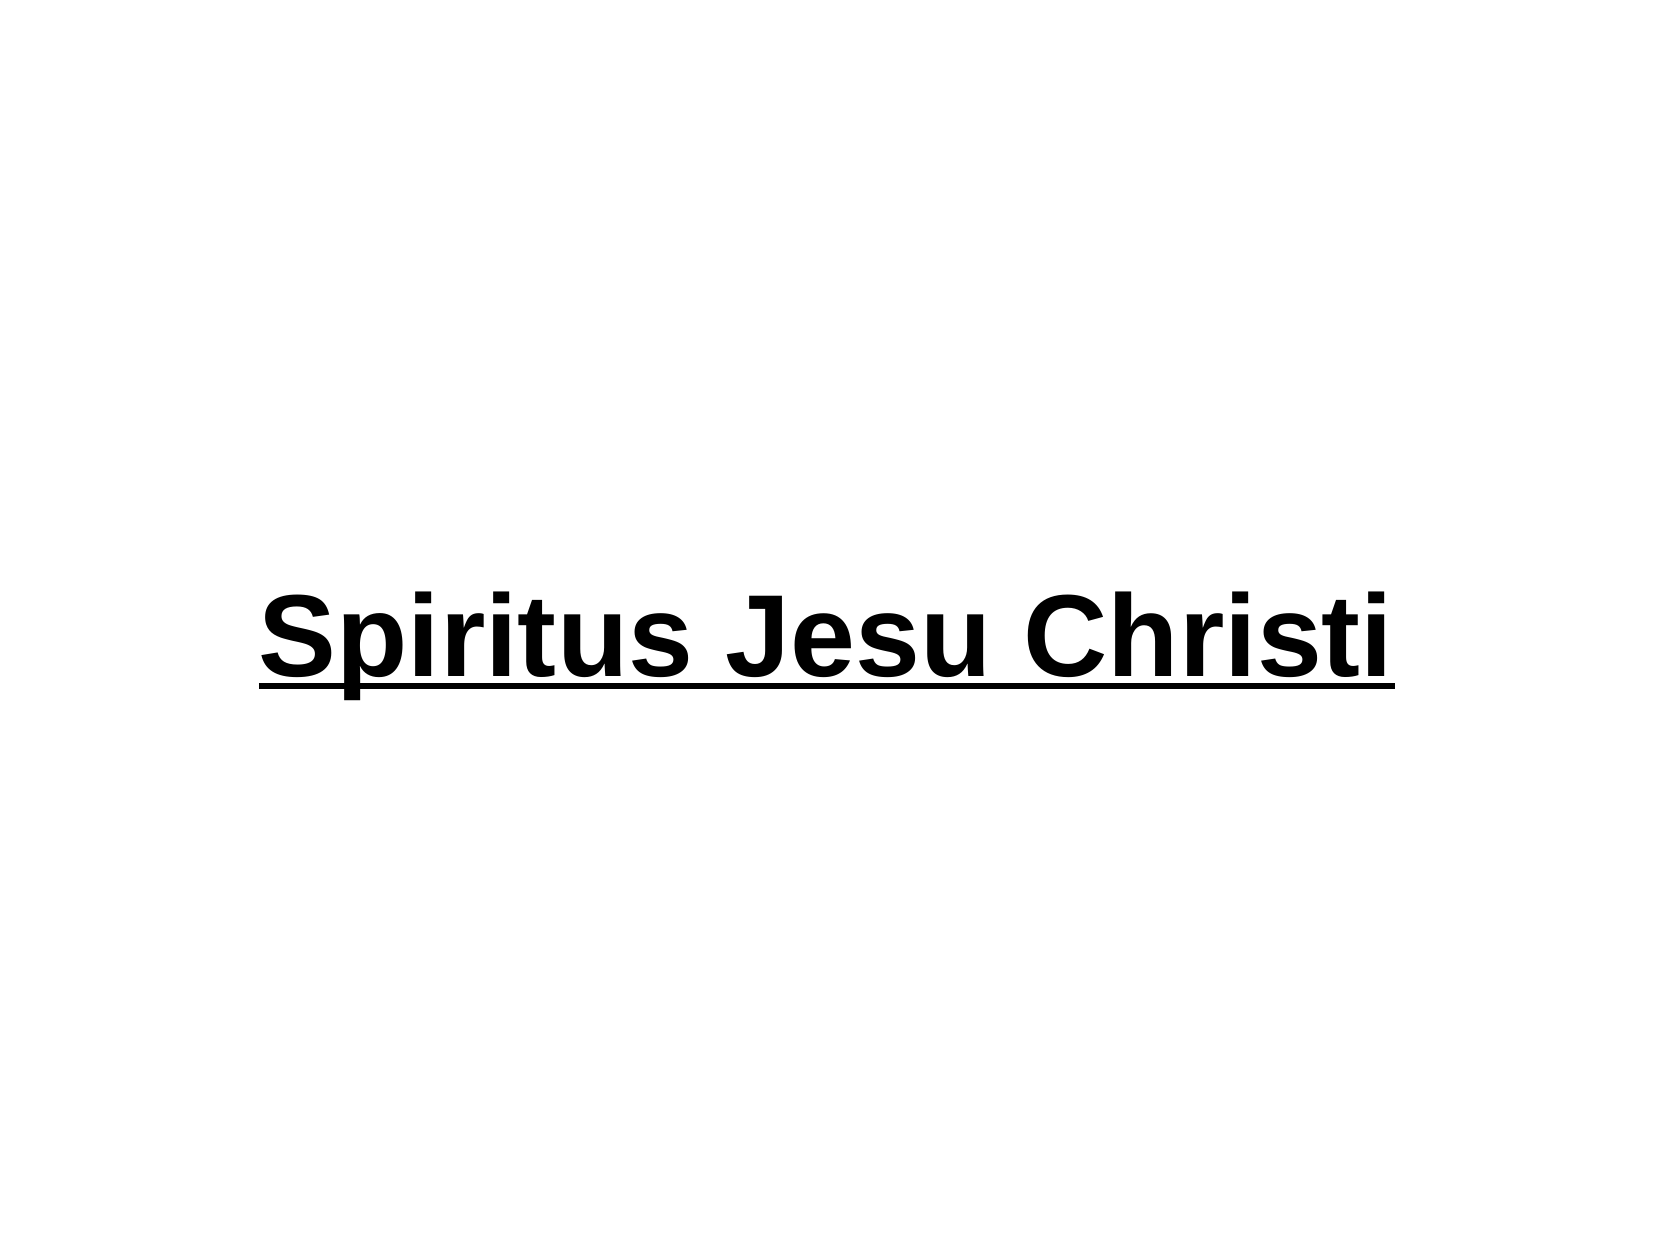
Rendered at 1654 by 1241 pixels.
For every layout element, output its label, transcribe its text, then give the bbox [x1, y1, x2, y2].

subtitle Spiritus Jesu Christi [0, 0, 1654, 1241]
